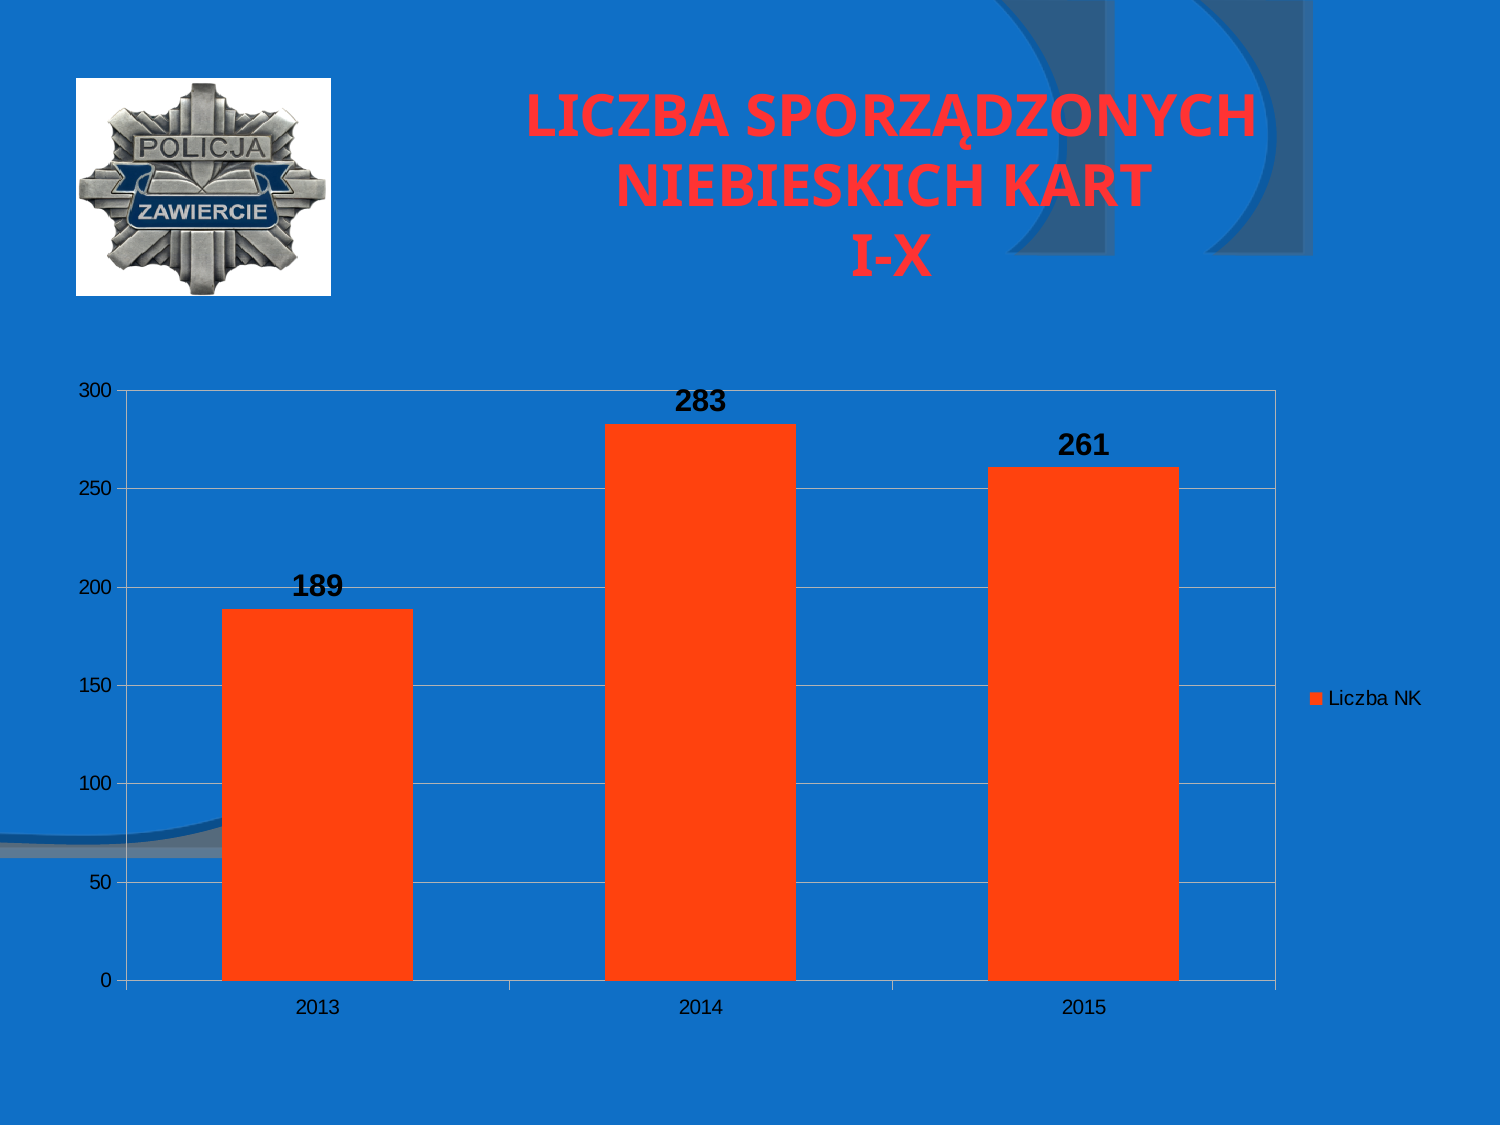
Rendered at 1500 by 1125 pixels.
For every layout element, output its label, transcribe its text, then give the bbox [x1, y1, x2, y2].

picture [76, 78, 331, 296]
title LICZBA SPORZĄDZONYCH NIEBIESKICH KART I-X [354, 70, 1430, 284]
chart [50, 365, 1442, 1033]
